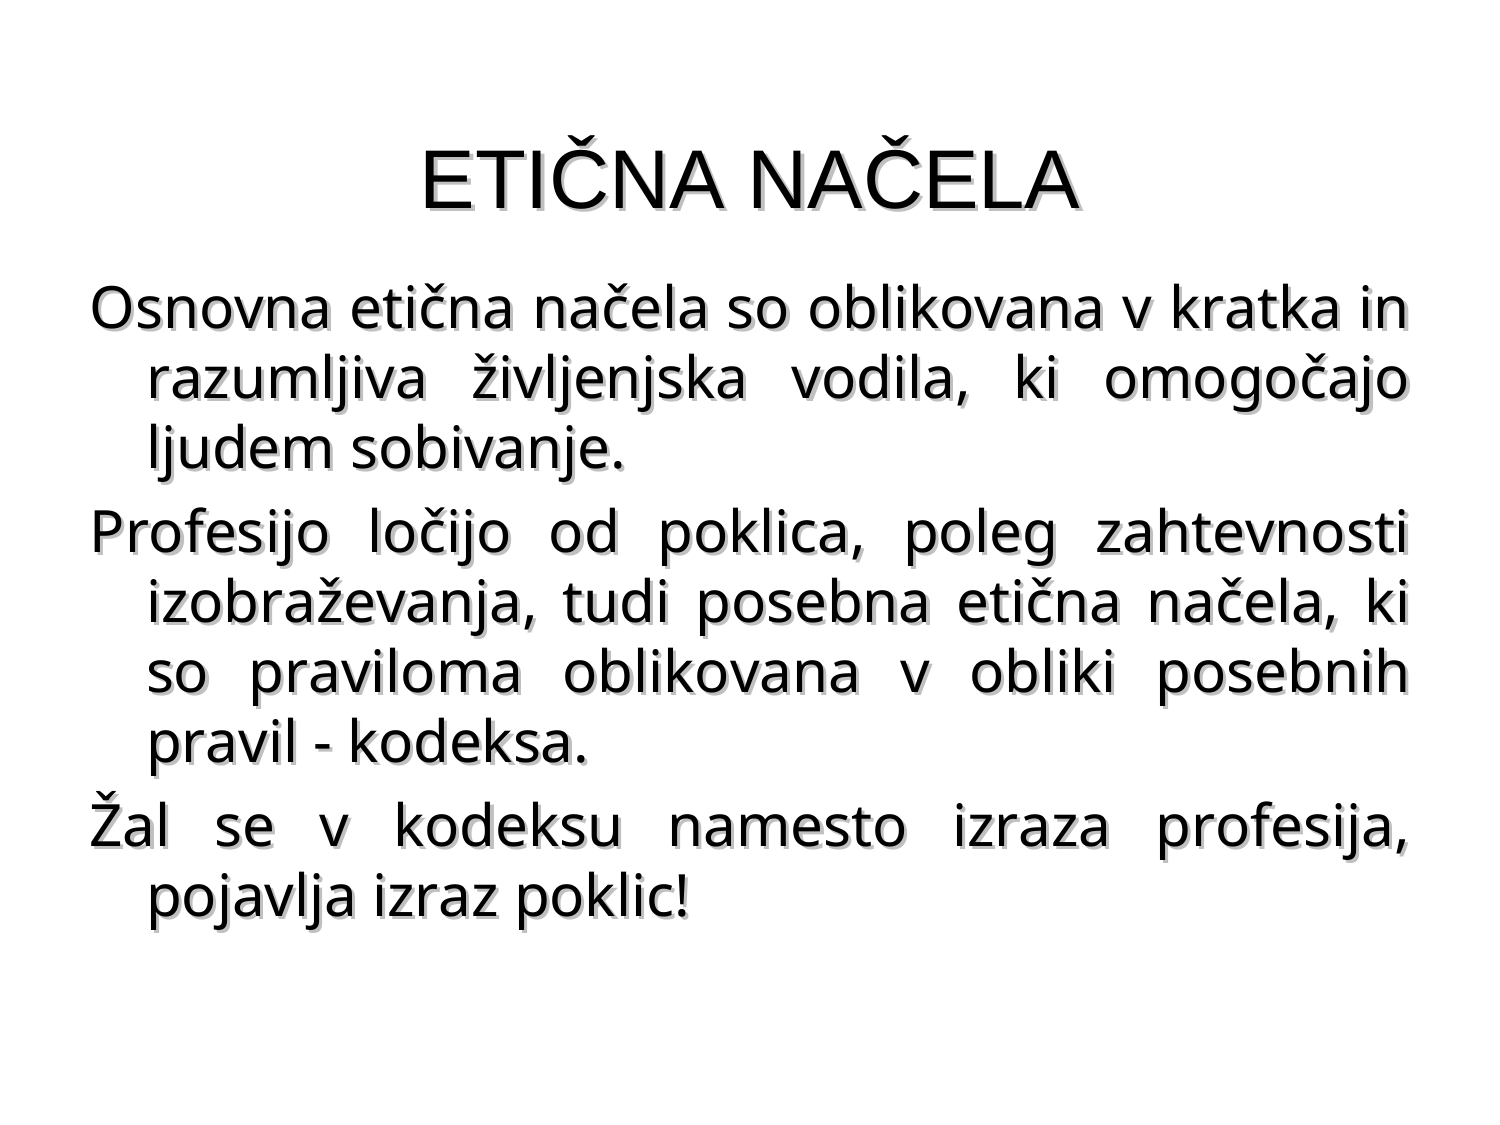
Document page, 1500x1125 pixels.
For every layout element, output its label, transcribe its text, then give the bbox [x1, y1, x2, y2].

title ETIČNA NAČELA [75, 7, 1426, 233]
list Osnovna etična načela so oblikovana v kratka in razumljiva življenjska vodila, ki omogočajo ljudem sobivanje. Profesijo ločijo od poklica, poleg zahtevnosti izobraževanja, tudi posebna etična načela, ki so praviloma oblikovana v obliki posebnih pravil - kodeksa. Žal se v kodeksu namesto izraza profesija, pojavlja izraz poklic! [75, 262, 1426, 1006]
